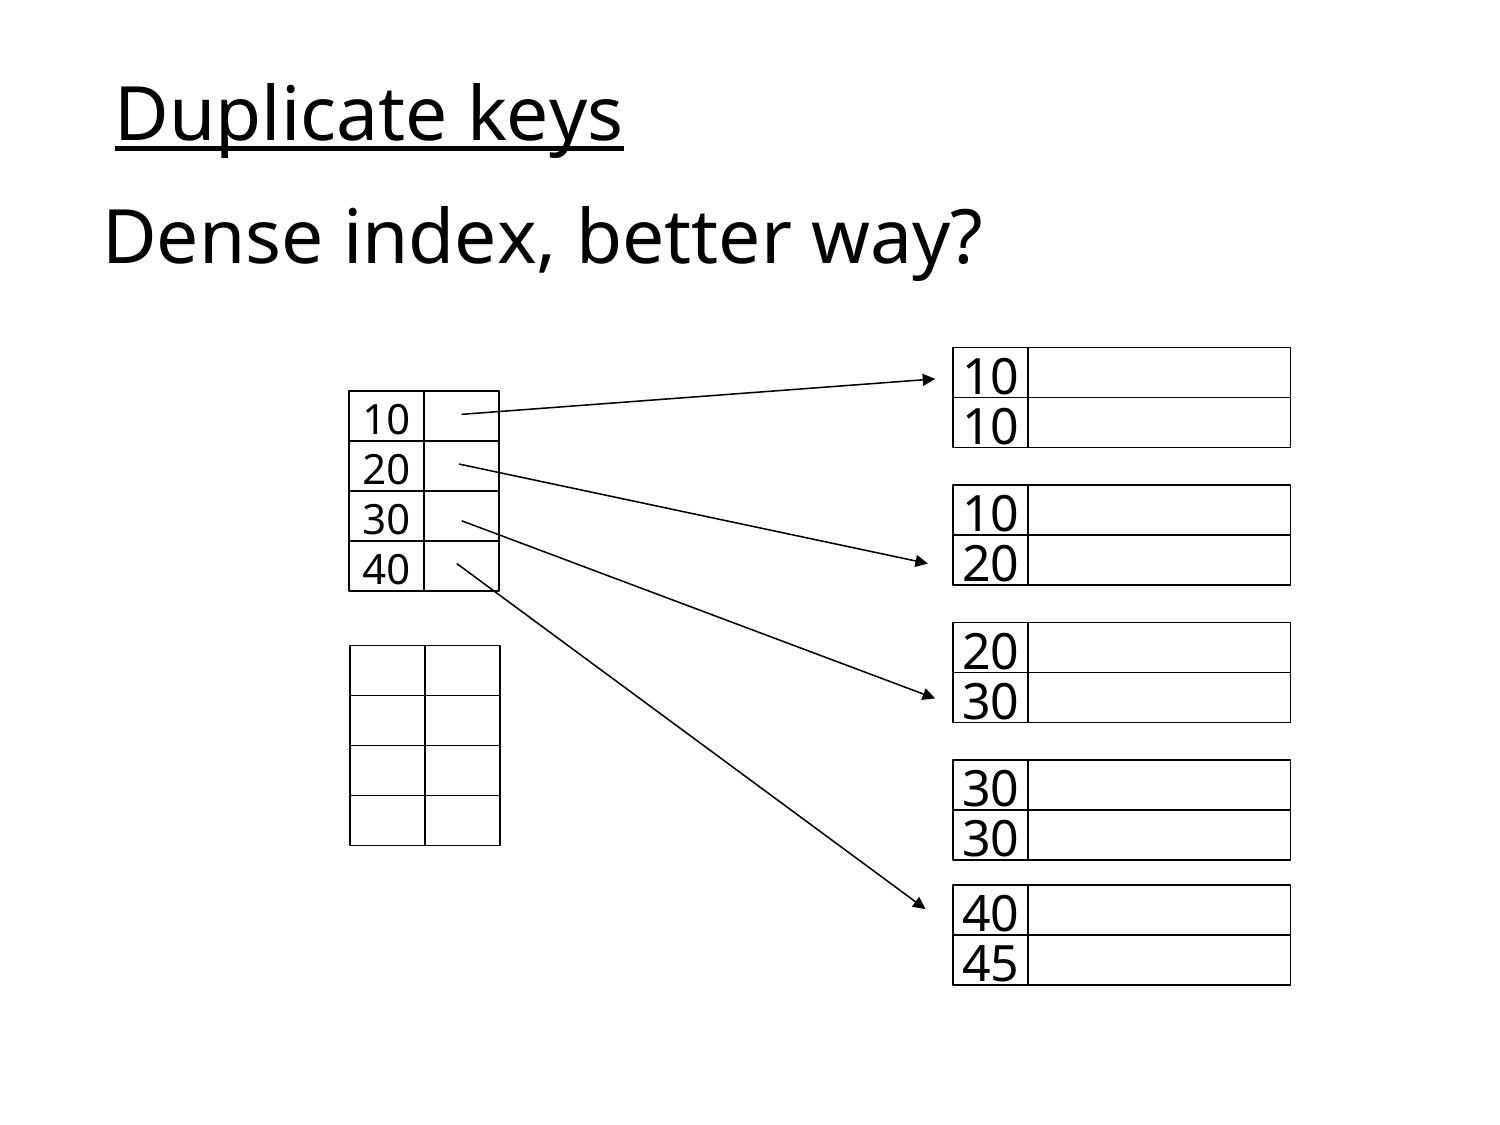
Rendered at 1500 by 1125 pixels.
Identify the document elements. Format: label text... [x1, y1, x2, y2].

text_box 10 [953, 485, 1028, 536]
title Dense index, better way? [87, 137, 1363, 325]
text_box 10 [348, 390, 423, 440]
text_box [1028, 760, 1291, 861]
text_box [423, 390, 499, 591]
text_box 45 [953, 936, 1028, 986]
title Duplicate keys [99, 50, 863, 165]
text_box 20 [953, 536, 1028, 586]
text_box [1028, 885, 1291, 986]
text_box [350, 645, 501, 846]
text_box [1028, 347, 1291, 448]
text_box 40 [953, 885, 1028, 936]
text_box 30 [953, 673, 1028, 723]
text_box 20 [348, 440, 424, 490]
text_box [1028, 485, 1291, 586]
text_box [1028, 622, 1291, 723]
text_box 10 [953, 347, 1028, 398]
text_box 40 [348, 540, 424, 591]
text_box 20 [953, 622, 1028, 673]
text_box 10 [953, 398, 1028, 448]
text_box 30 [953, 760, 1028, 811]
text_box 30 [953, 811, 1028, 861]
text_box 30 [348, 490, 423, 540]
